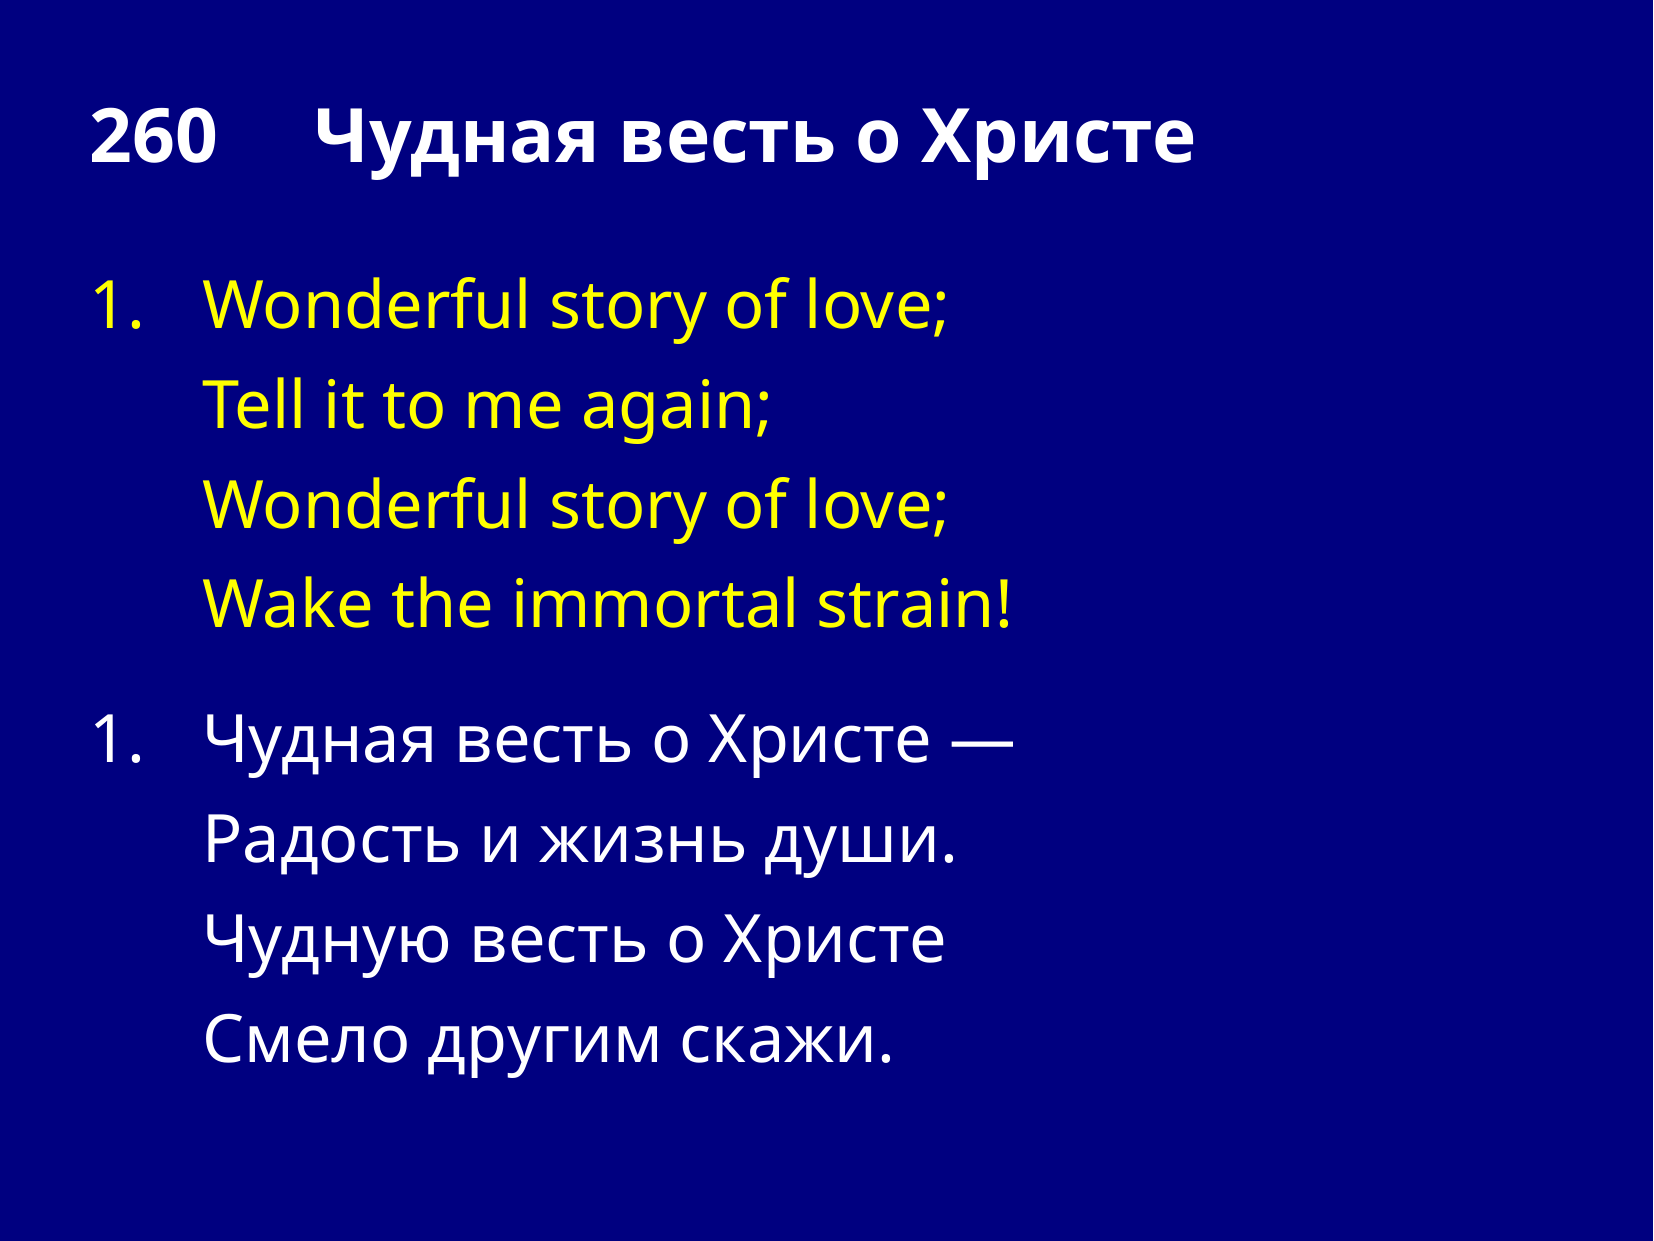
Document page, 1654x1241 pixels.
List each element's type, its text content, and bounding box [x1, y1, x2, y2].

text_box 1. Чудная весть о Христе — Радость и жизнь души. Чудную весть о Христе Смело другим скажи. [75, 675, 1576, 1163]
text_box 1. Wonderful story of love; Tell it to me again; Wonderful story of love; Wake the immortal strain! [75, 188, 1576, 638]
text_box 260 Чудная весть о Христе [75, 75, 1576, 188]
